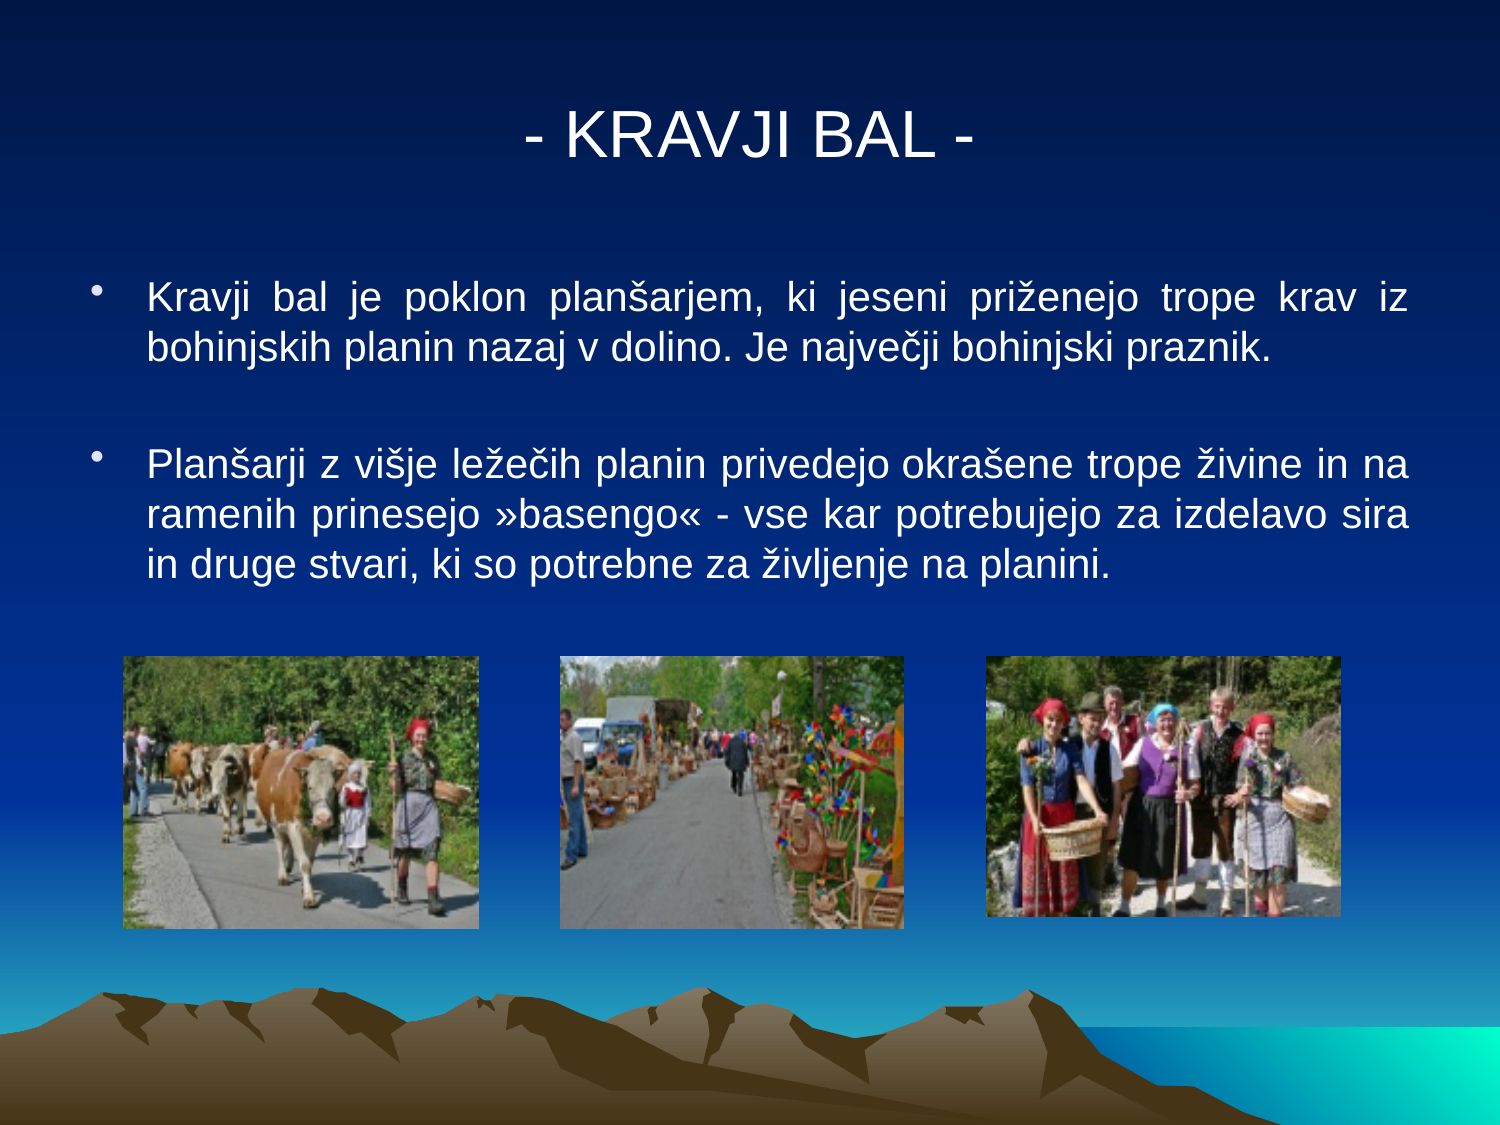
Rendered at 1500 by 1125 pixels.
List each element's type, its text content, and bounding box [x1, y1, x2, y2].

title - KRAVJI BAL - [75, 37, 1425, 225]
picture [986, 656, 1341, 917]
picture [123, 656, 479, 929]
picture [560, 656, 904, 929]
list Kravji bal je poklon planšarjem, ki jeseni priženejo trope krav iz bohinjskih planin nazaj v dolino. Je največji bohinjski praznik. Planšarji z višje ležečih planin privedejo okrašene trope živine in na ramenih prinesejo »basengo« - vse kar potrebujejo za izdelavo sira in druge stvari, ki so potrebne za življenje na planini. [75, 262, 1425, 657]
